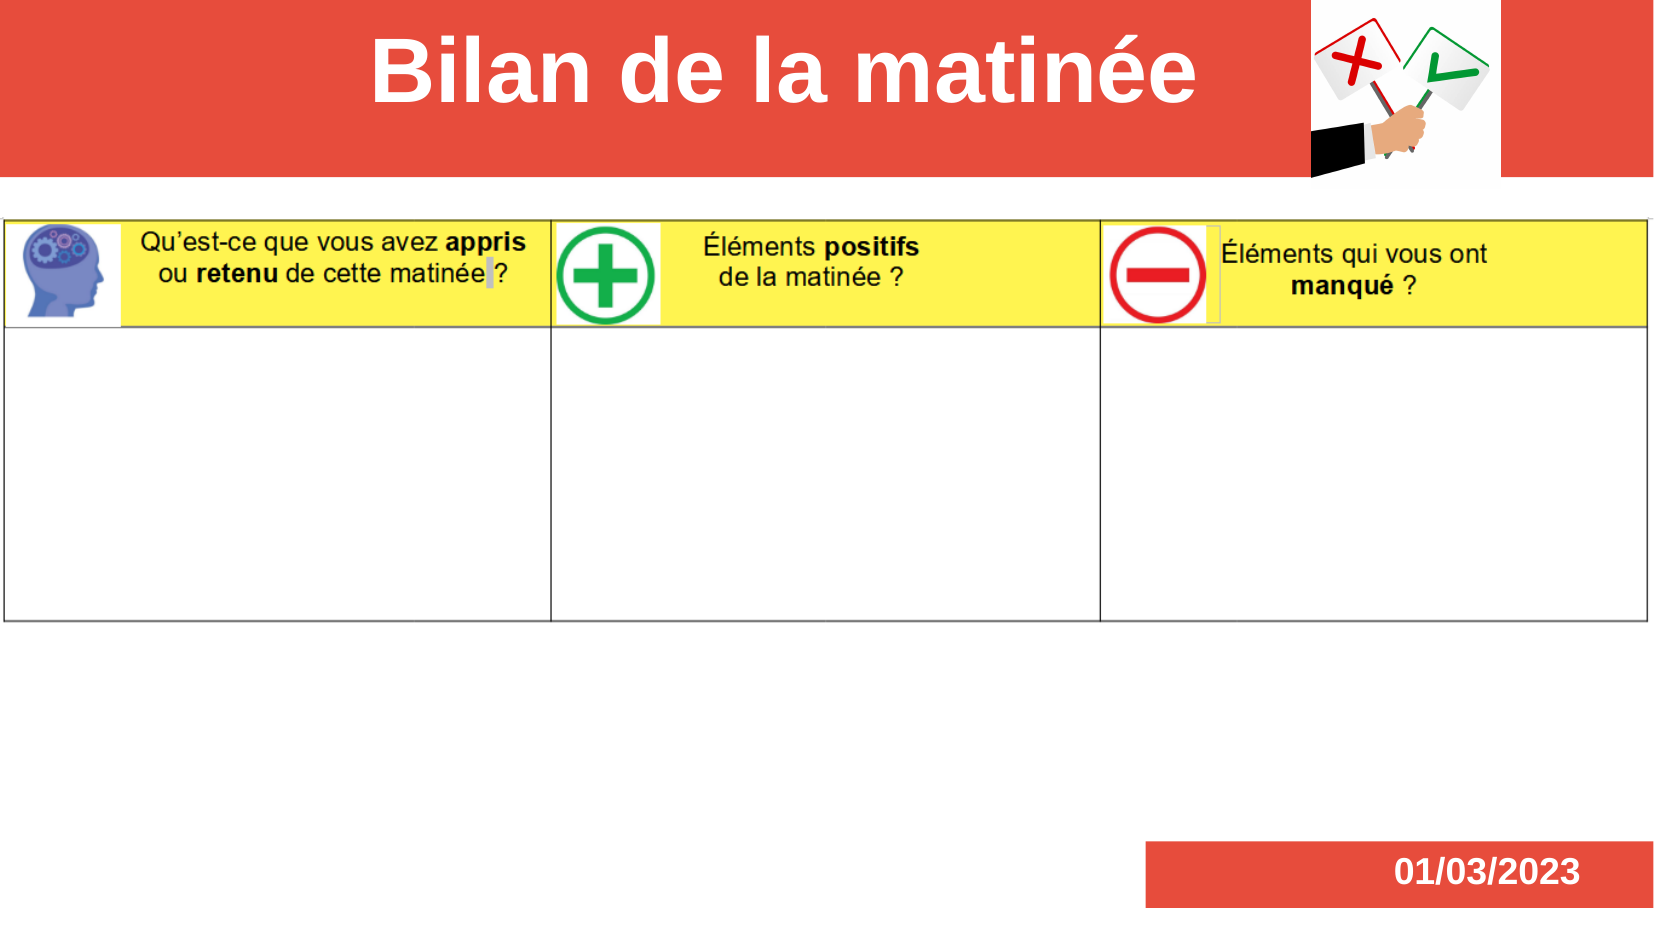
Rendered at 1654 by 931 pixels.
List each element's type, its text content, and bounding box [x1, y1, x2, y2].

picture [1311, 0, 1501, 189]
text_box Bilan de la matinée [354, 11, 1311, 142]
picture [0, 217, 1654, 626]
